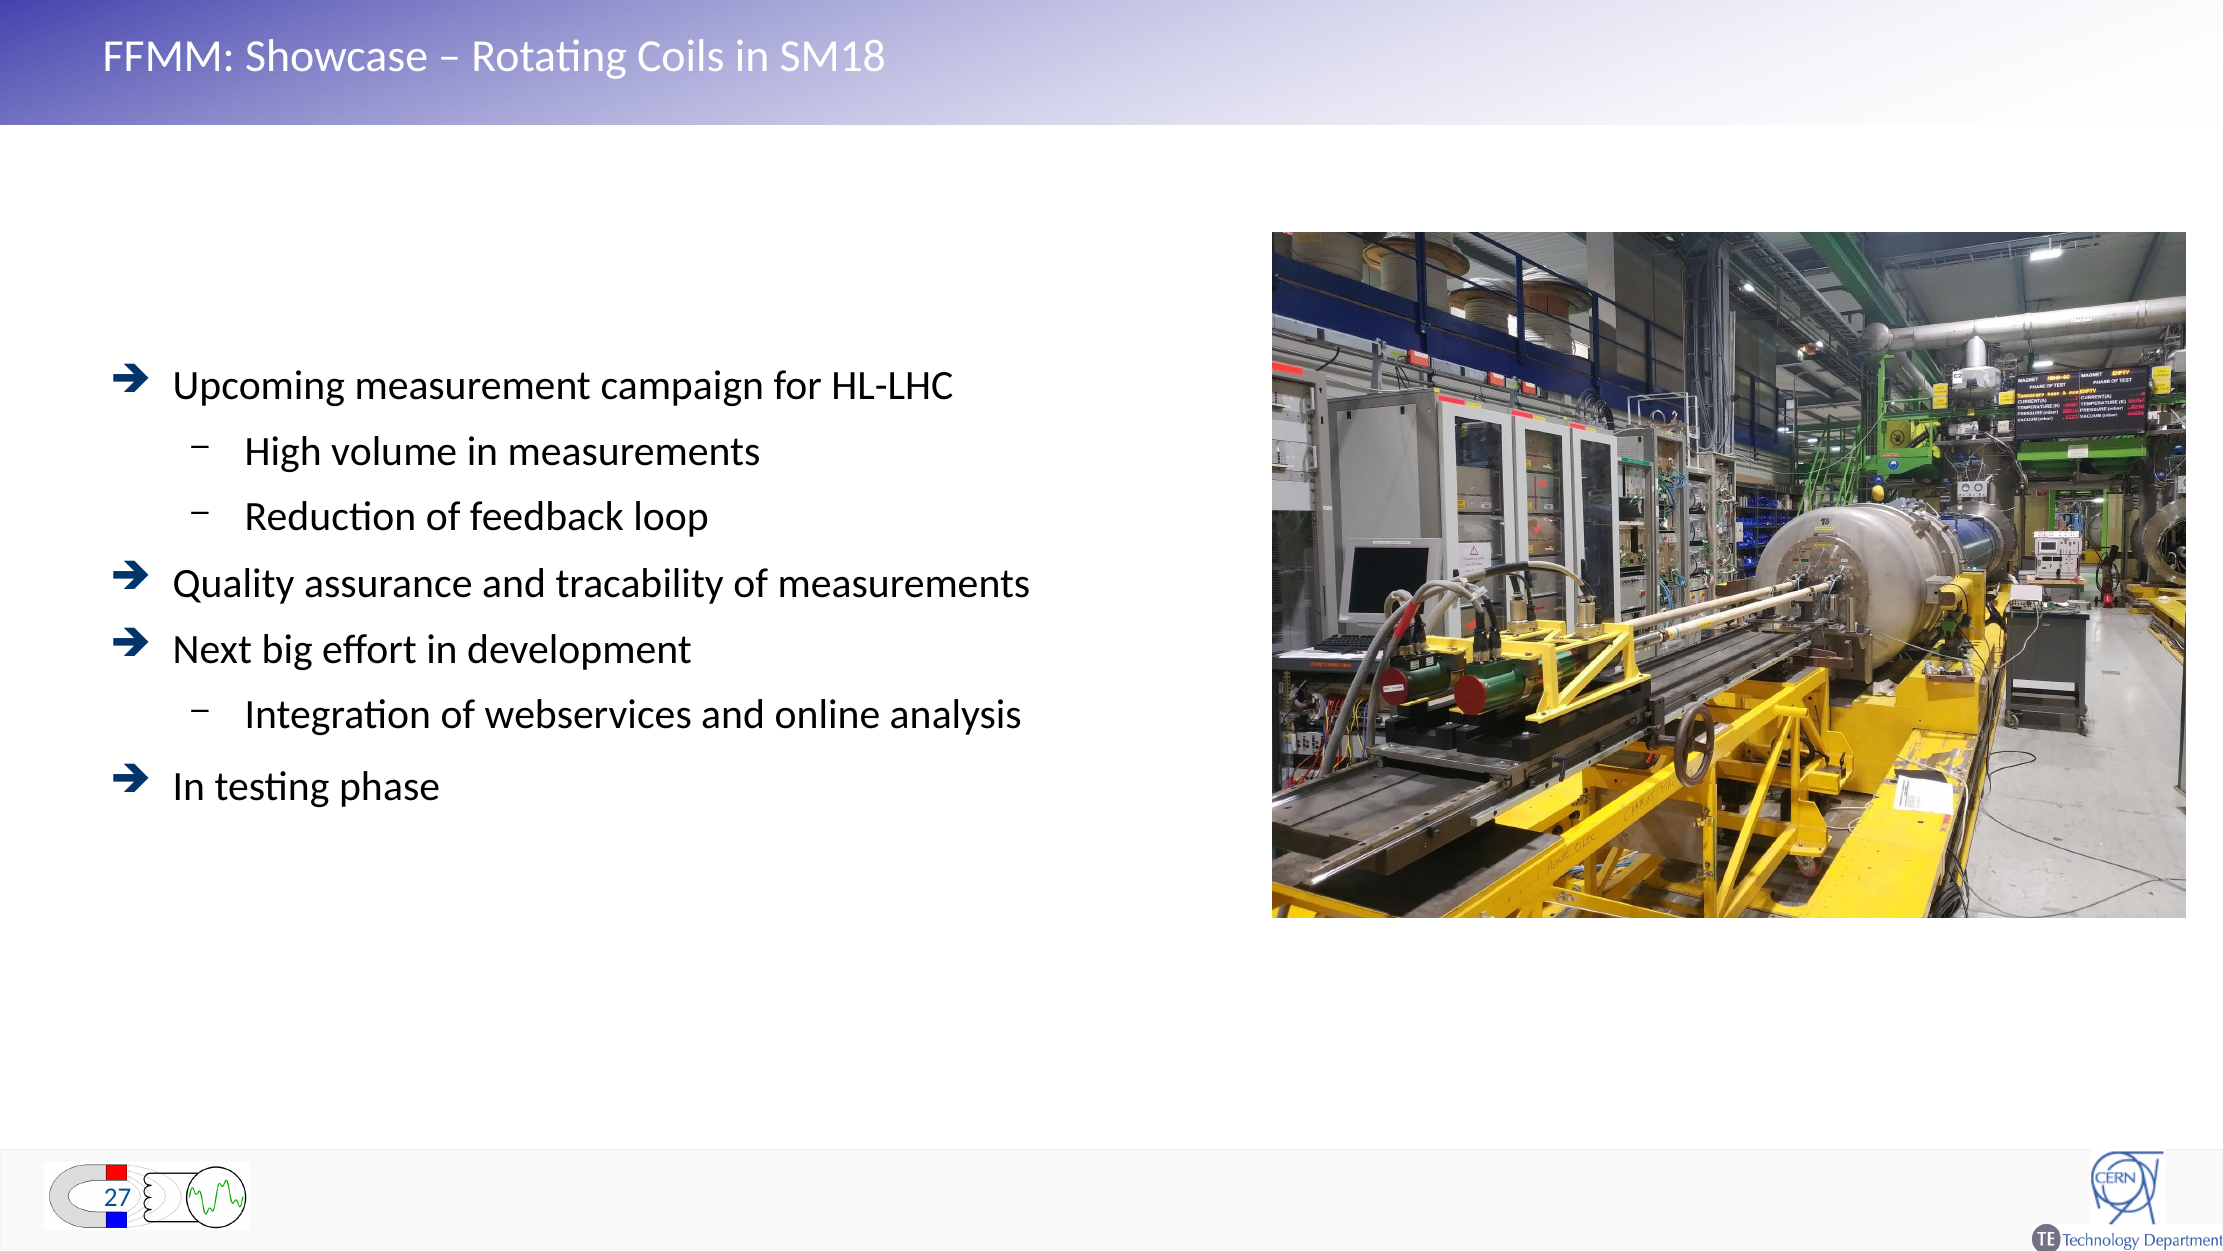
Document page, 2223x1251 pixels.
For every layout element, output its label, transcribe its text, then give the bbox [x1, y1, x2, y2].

title FFMM: Showcase – Rotating Coils in SM18 [94, 0, 1642, 107]
picture [2032, 1149, 2223, 1251]
picture [1272, 232, 2186, 918]
picture [44, 1162, 250, 1230]
list Upcoming measurement campaign for HL-LHC High volume in measurements Reduction of feedback loop Quality assurance and tracability of measurements Next big effort in development Integration of webservices and online analysis In testing phase [94, 175, 2112, 934]
